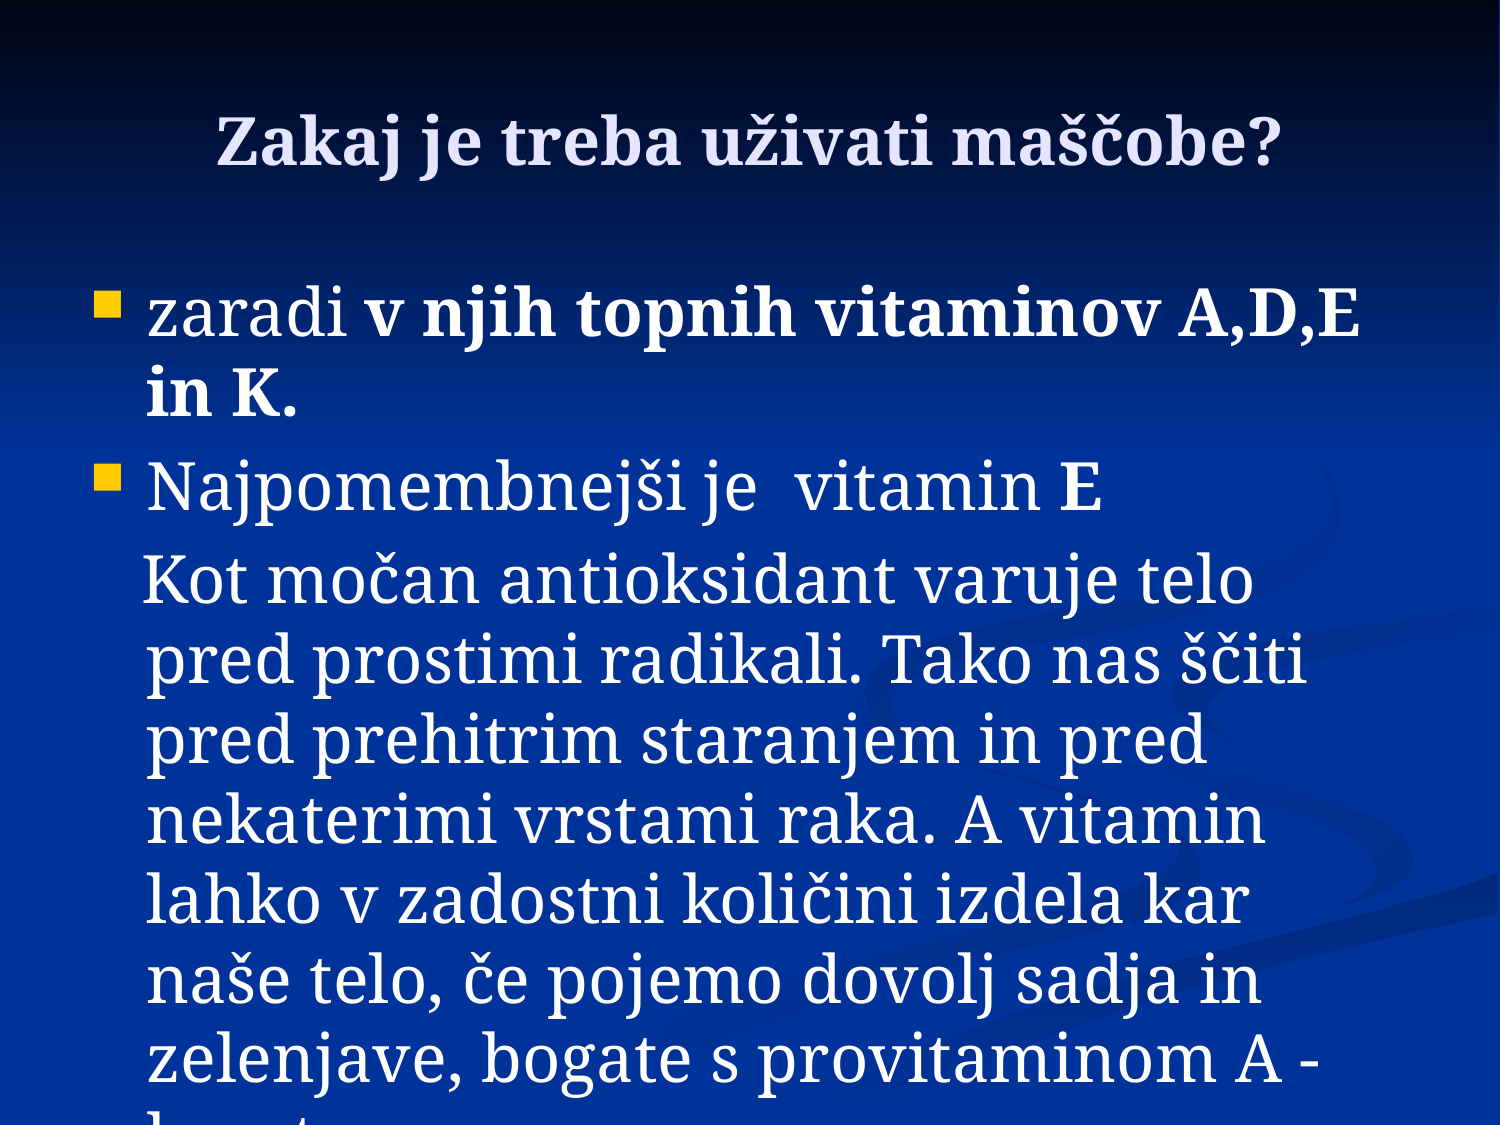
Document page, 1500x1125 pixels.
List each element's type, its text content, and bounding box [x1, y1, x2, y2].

title Zakaj je treba uživati maščobe? [75, 45, 1425, 233]
list zaradi v njih topnih vitaminov A,D,E in K. Najpomembnejši je vitamin E Kot močan antioksidant varuje telo pred prostimi radikali. Tako nas ščiti pred prehitrim staranjem in pred nekaterimi vrstami raka. A vitamin lahko v zadostni količini izdela kar naše telo, če pojemo dovolj sadja in zelenjave, bogate s provitaminom A - karotenom. [75, 262, 1425, 1005]
